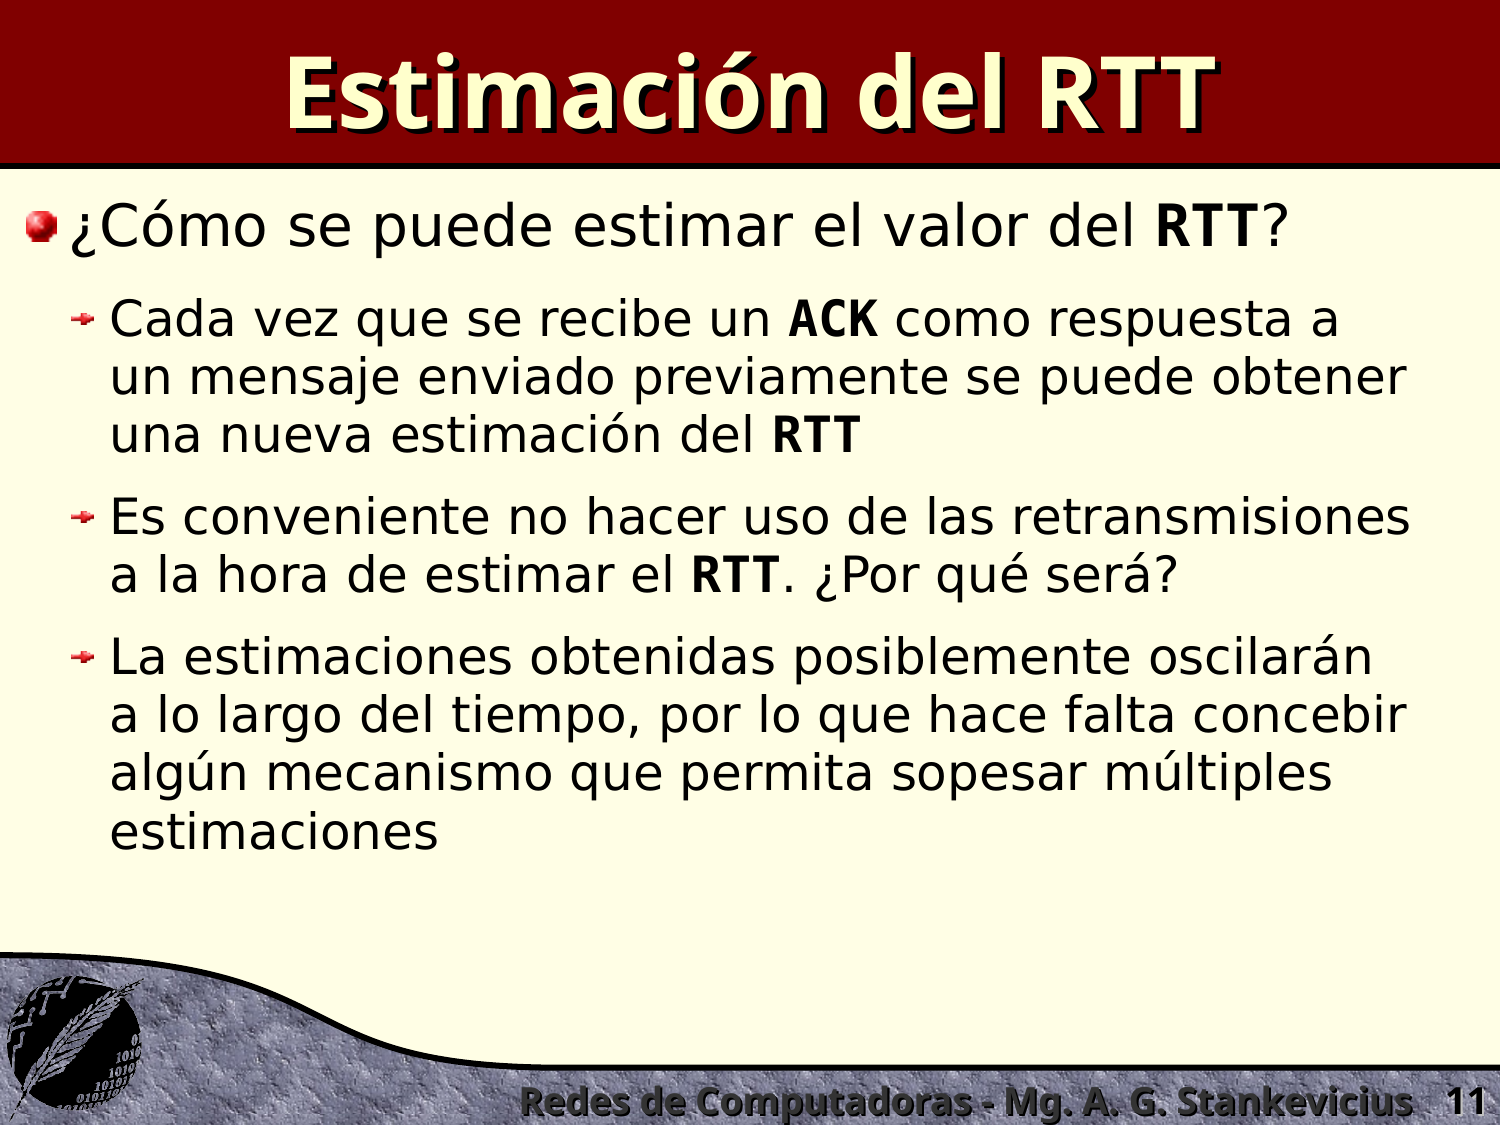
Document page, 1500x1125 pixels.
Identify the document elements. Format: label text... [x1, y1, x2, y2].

picture [790, 1100, 795, 1110]
picture [1047, 1100, 1054, 1110]
title Estimación del RTT [15, 5, 1485, 160]
list ¿Cómo se puede estimar el valor del RTT? Cada vez que se recibe un ACK como respuesta a un mensaje enviado previamente se puede obtener una nueva estimación del RTT Es conveniente no hacer uso de las retransmisiones a la hora de estimar el RTT. ¿Por qué será? La estimaciones obtenidas posiblemente oscilarán a lo largo del tiempo, por lo que hace falta concebir algún mecanismo que permita sopesar múltiples estimaciones [11, 192, 1486, 921]
picture [0, 959, 1500, 1125]
